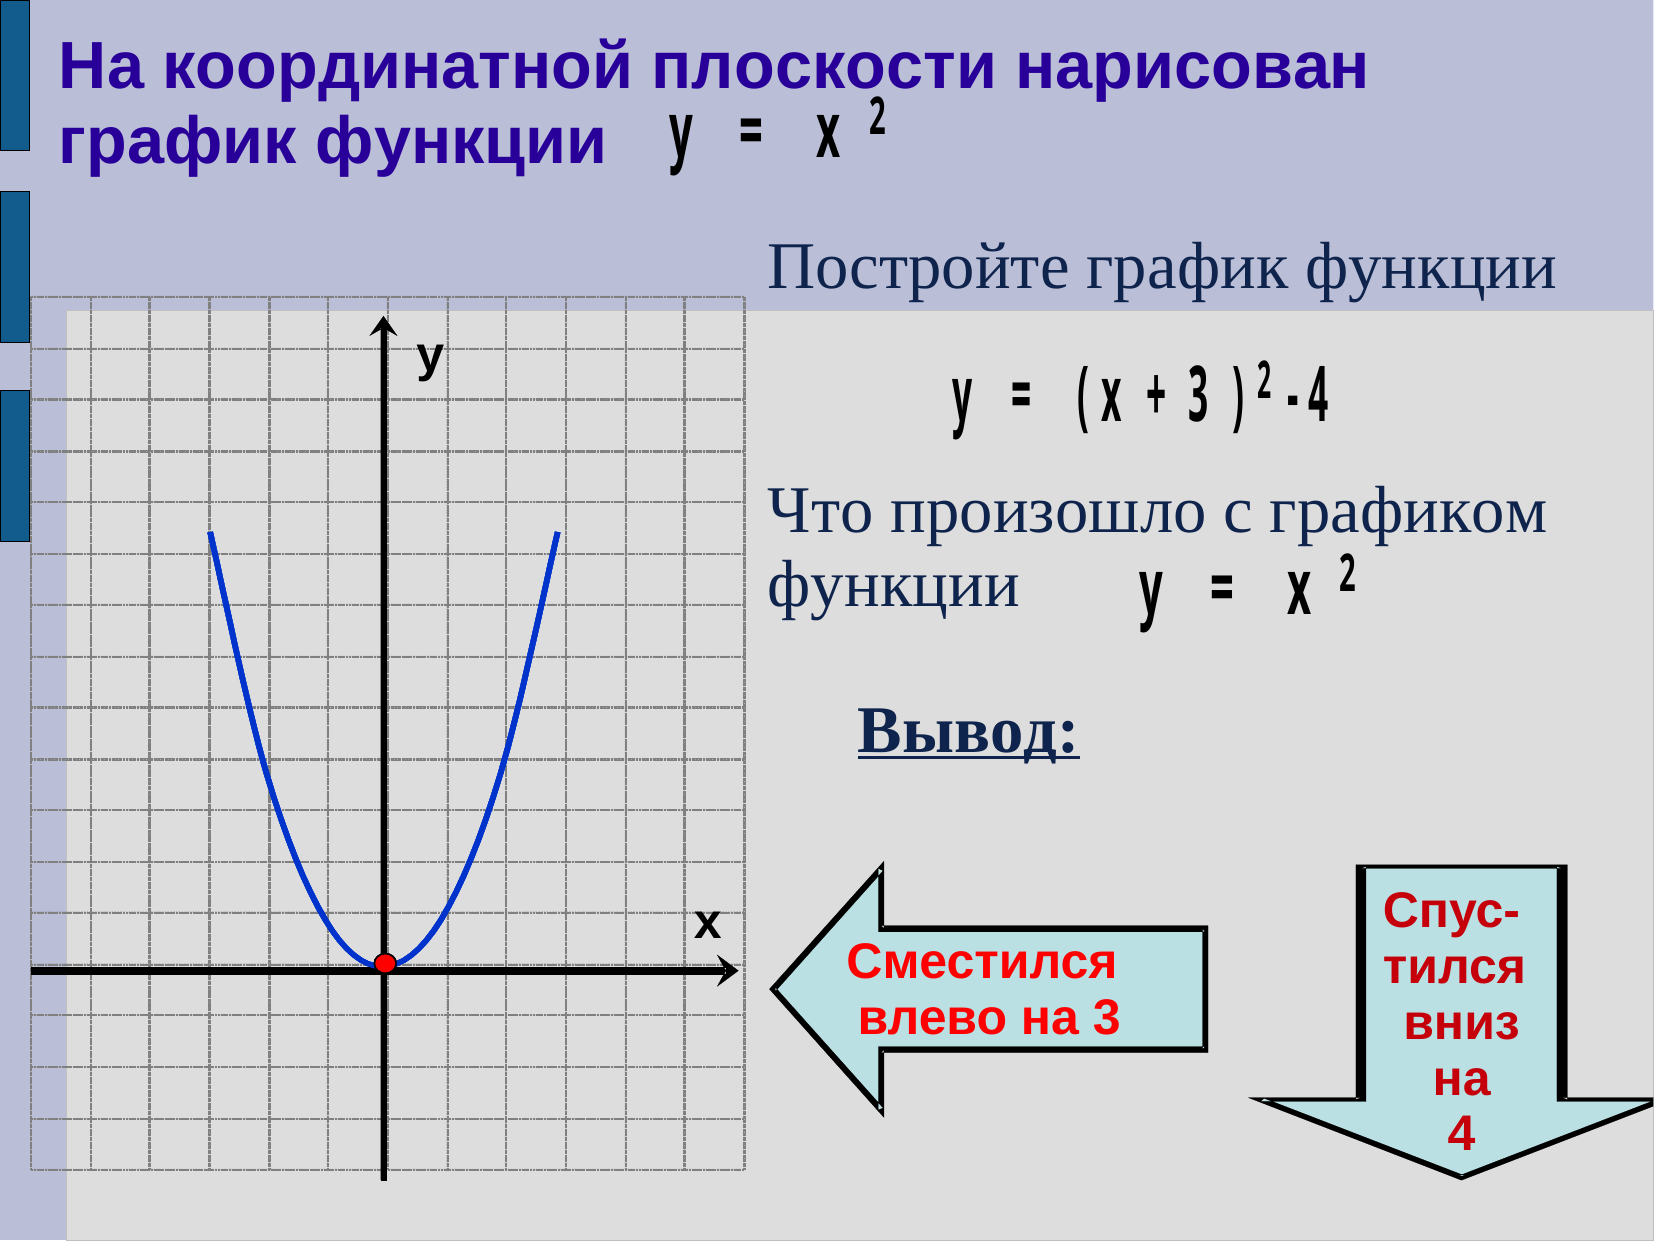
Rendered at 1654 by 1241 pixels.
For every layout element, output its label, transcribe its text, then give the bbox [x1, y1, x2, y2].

subtitle Постройте график функции [767, 206, 1595, 325]
picture [825, 324, 1477, 455]
picture [29, 295, 761, 1188]
text_box у [401, 318, 459, 391]
text_box х [679, 885, 737, 958]
text_box Что произошло с графиком функции [767, 472, 1625, 621]
picture [1240, 862, 1654, 1182]
picture [1092, 516, 1416, 650]
text_box Вывод: [858, 686, 1095, 774]
picture [621, 59, 945, 193]
title На координатной плоскости нарисован график функции [59, 0, 1472, 207]
picture [767, 856, 1211, 1123]
